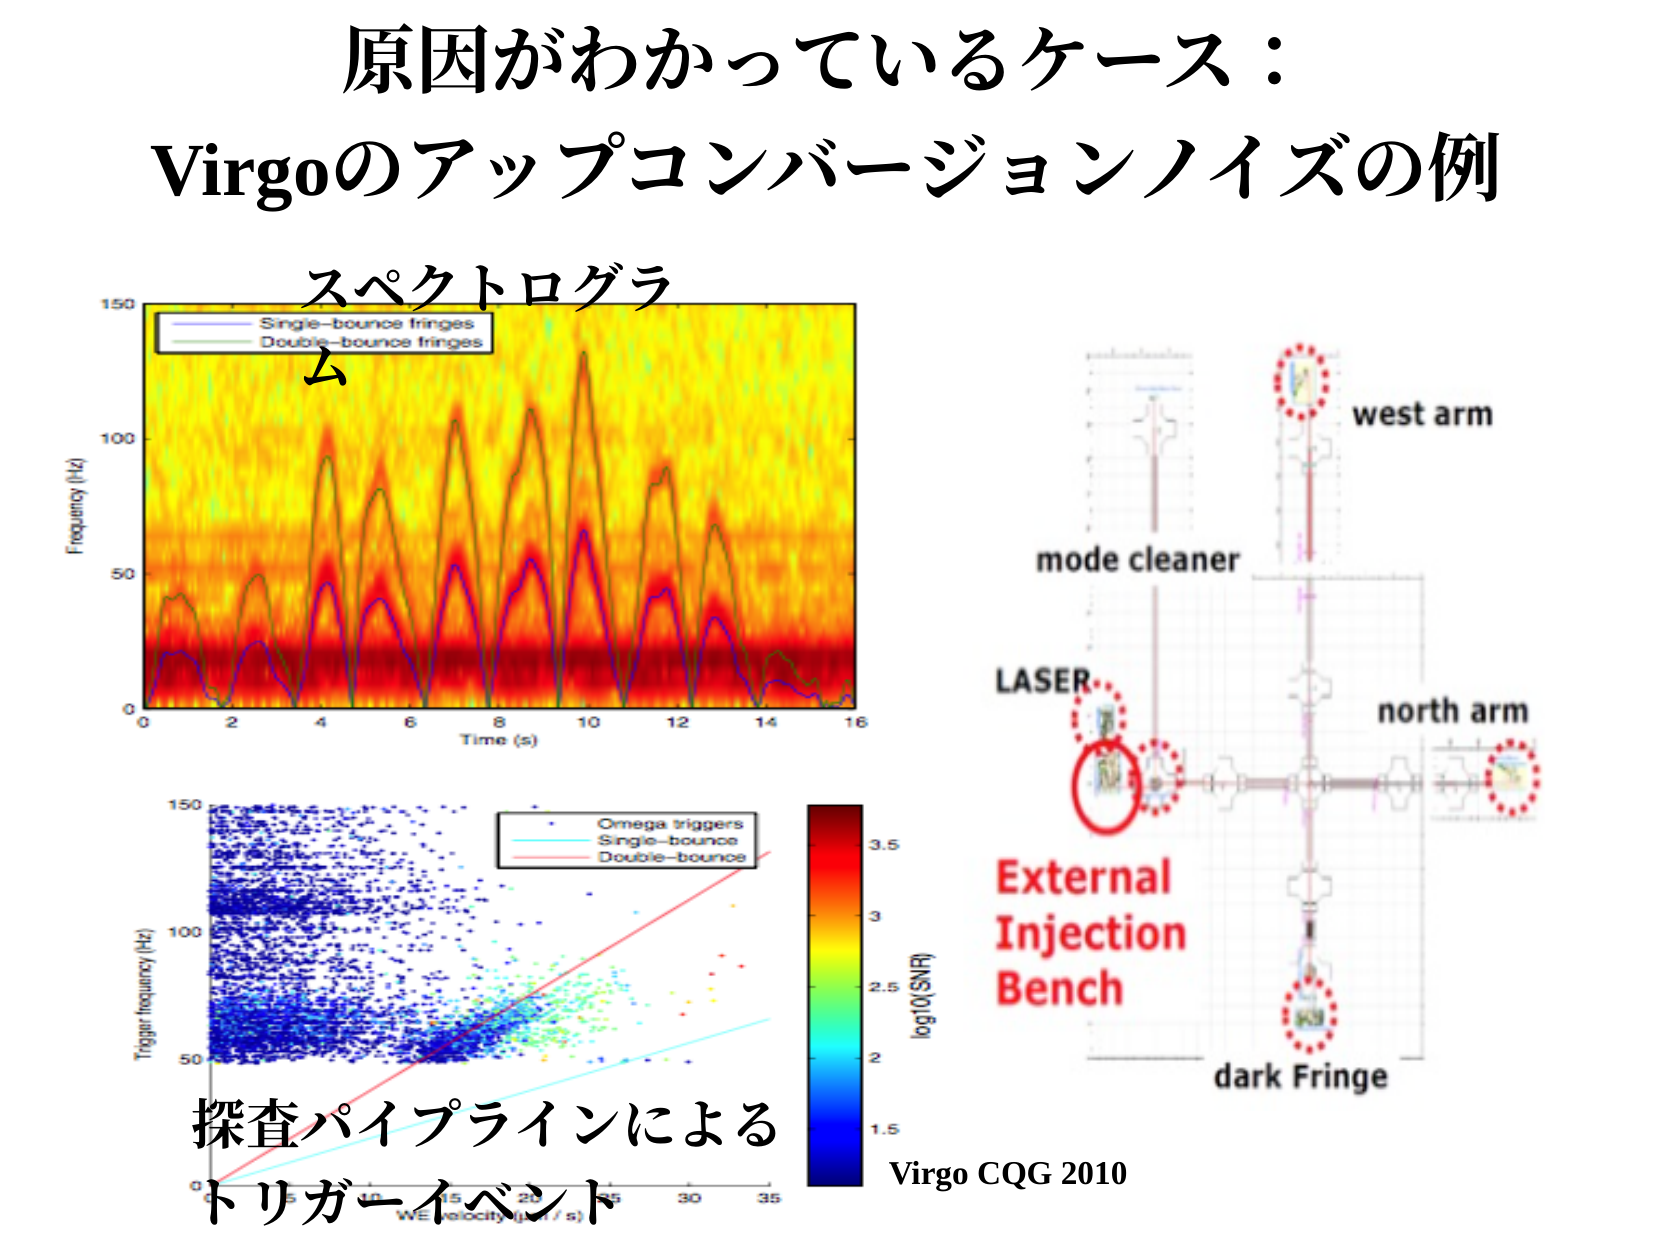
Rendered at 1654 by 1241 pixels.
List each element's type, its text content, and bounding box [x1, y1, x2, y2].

picture [118, 791, 945, 1229]
picture [35, 283, 886, 756]
picture [956, 307, 1560, 1111]
title 原因がわかっているケース： Virgoのアップコンバージョンノイズの例 [82, 5, 1571, 213]
text_box 探査パイプラインによる トリガーイベント [177, 1074, 851, 1229]
text_box スペクトログラム [283, 238, 745, 308]
text_box Virgo CQG 2010 [874, 1147, 1158, 1217]
